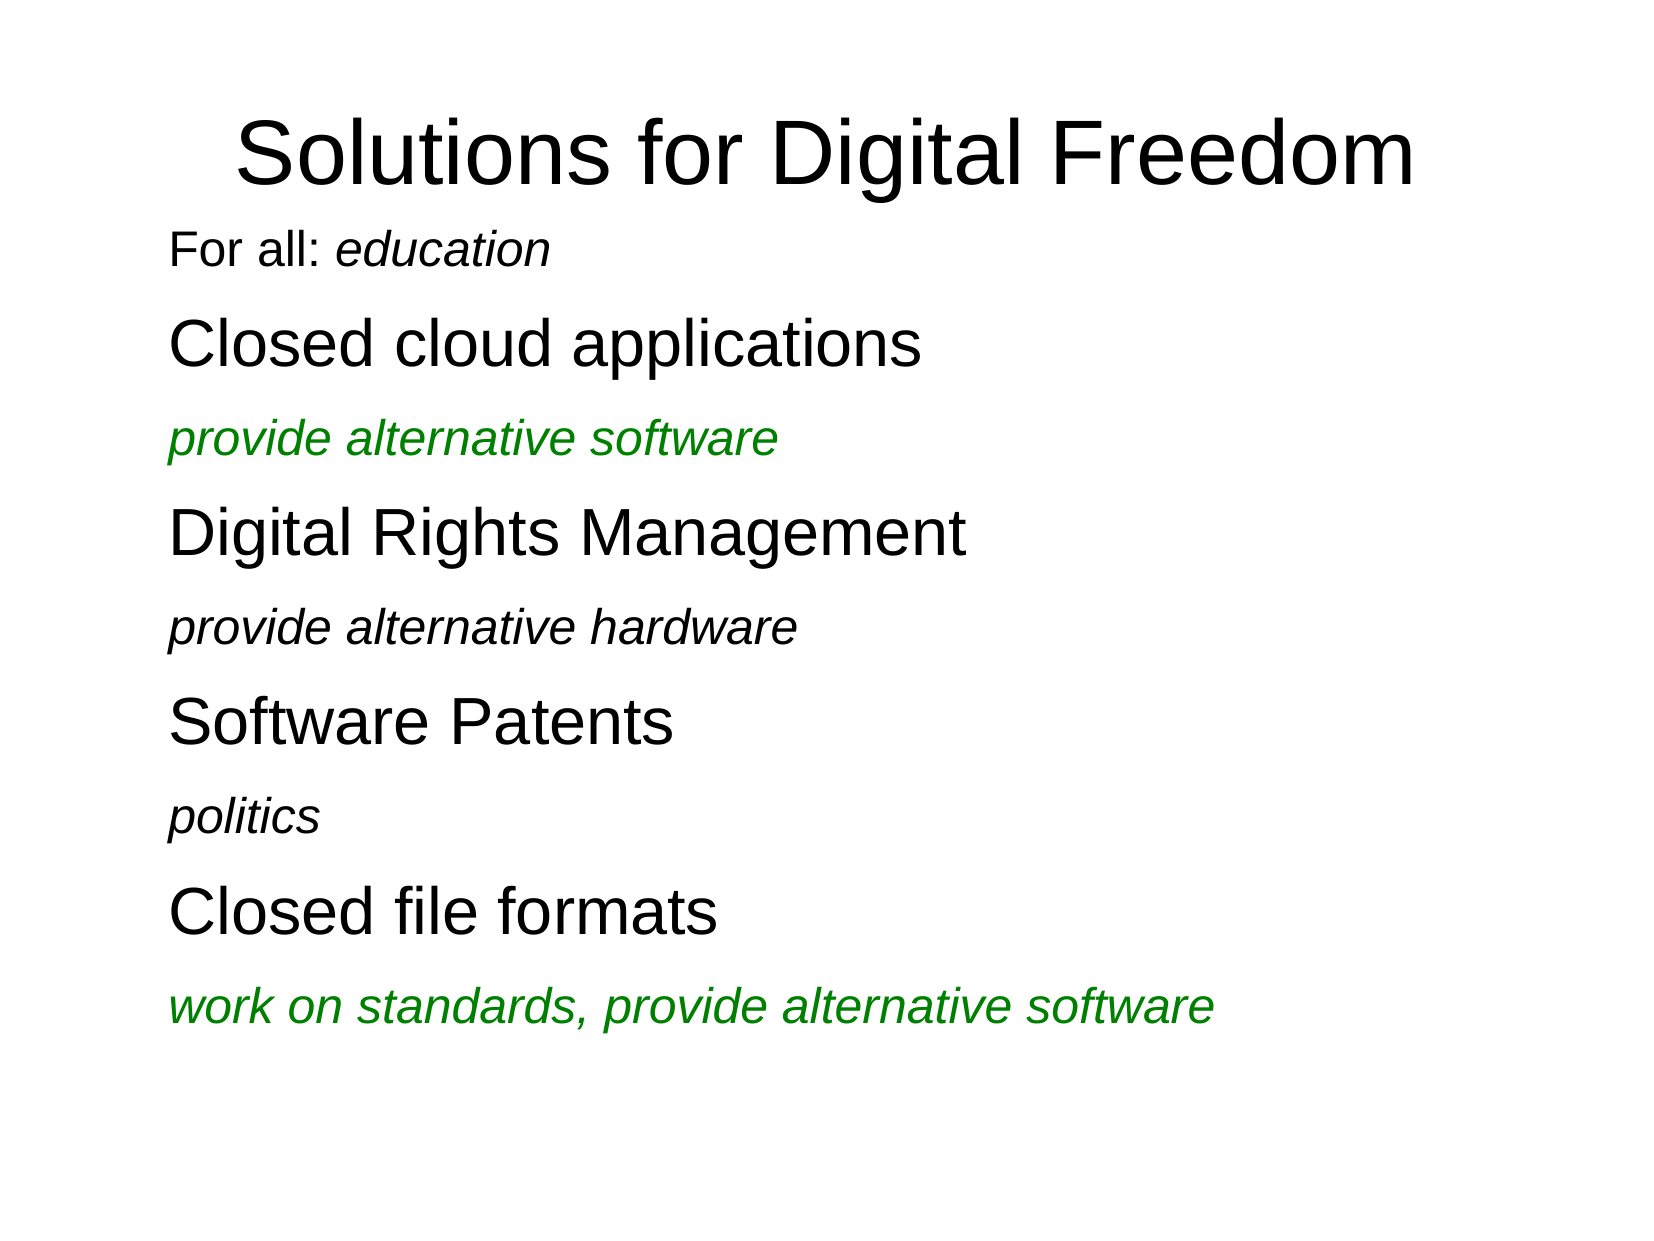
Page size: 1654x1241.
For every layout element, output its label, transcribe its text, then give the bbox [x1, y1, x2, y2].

text_box Solutions for Digital Freedom [82, 94, 1571, 212]
text_box For all: education Closed cloud applications provide alternative software Digital Rights Management provide alternative hardware Software Patents politics Closed file formats work on standards, provide alternative software [82, 213, 1571, 1201]
